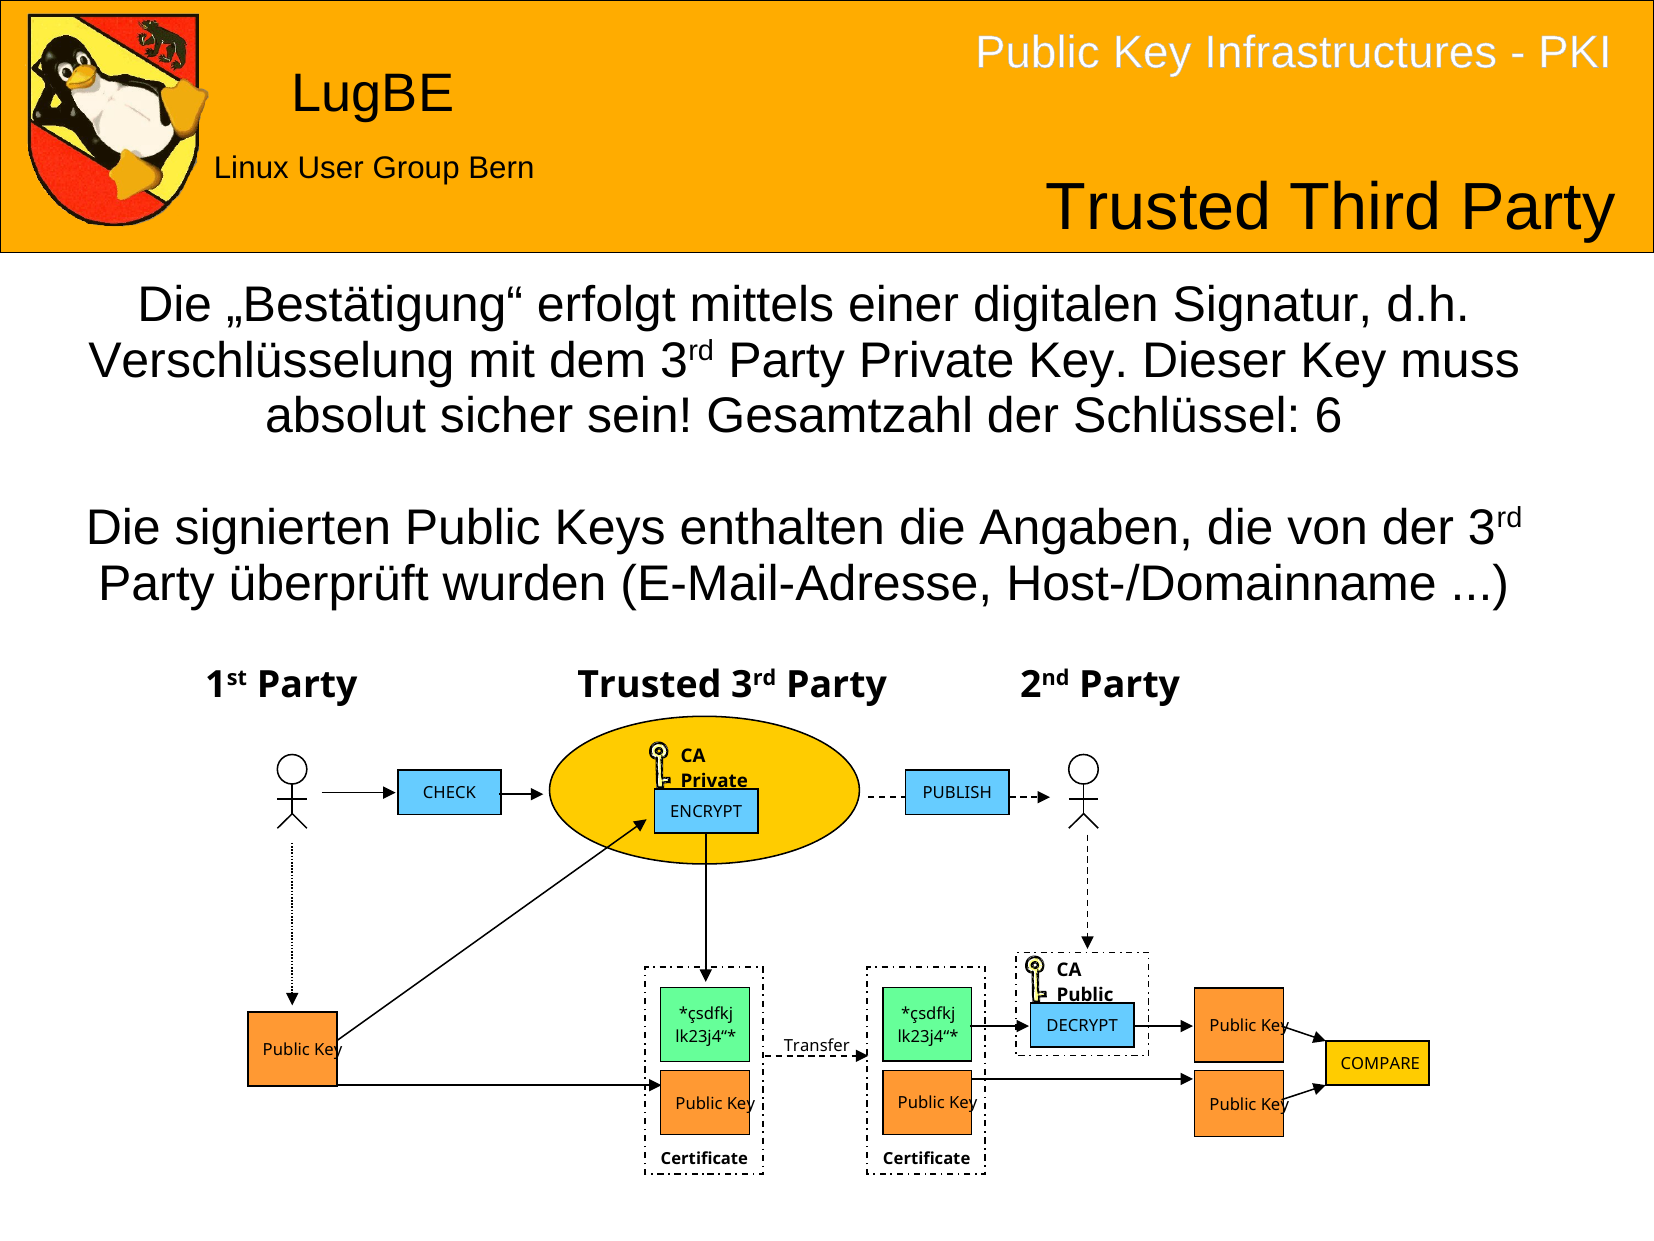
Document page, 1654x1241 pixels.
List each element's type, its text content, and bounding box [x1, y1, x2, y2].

text_box CA Public [1041, 948, 1129, 1016]
text_box *çsdfkj lk23j4“* [882, 987, 972, 1061]
text_box *çsdfkj lk23j4“* [660, 987, 750, 1062]
text_box Public Key [1194, 1070, 1284, 1137]
text_box CHECK [397, 770, 502, 815]
text_box ENCRYPT [654, 790, 758, 834]
subtitle Die „Bestätigung“ erfolgt mittels einer digitalen Signatur, d.h. Verschlüsselung mit dem 3rd Party Private Key. Dieser Key muss absolut sicher sein! Gesamtzahl der Schlüssel: 6 Die signierten Public Keys enthalten die Angaben, die von der 3rd Party überprüft wurden (E-Mail-Adresse, Host-/Domainname ...) [75, 244, 1534, 1145]
text_box Public Key [882, 1070, 972, 1135]
text_box [549, 717, 860, 864]
text_box Transfer [769, 1025, 866, 1065]
text_box Certificate [868, 1138, 986, 1178]
text_box Certificate [645, 1138, 764, 1178]
text_box COMPARE [1325, 1040, 1430, 1086]
text_box DECRYPT [1030, 1002, 1134, 1048]
text_box PUBLISH [905, 770, 1009, 815]
text_box 1st Party [190, 650, 373, 717]
picture [648, 740, 665, 790]
text_box Trusted 3rd Party [562, 650, 902, 717]
text_box Public Key [247, 1012, 337, 1086]
text_box Public Key [1194, 988, 1284, 1062]
title Trusted Third Party [660, 102, 1617, 311]
text_box CA Private [665, 734, 763, 802]
picture [1024, 954, 1041, 1004]
text_box Public Key [660, 1070, 750, 1135]
text_box 2nd Party [1005, 650, 1196, 717]
